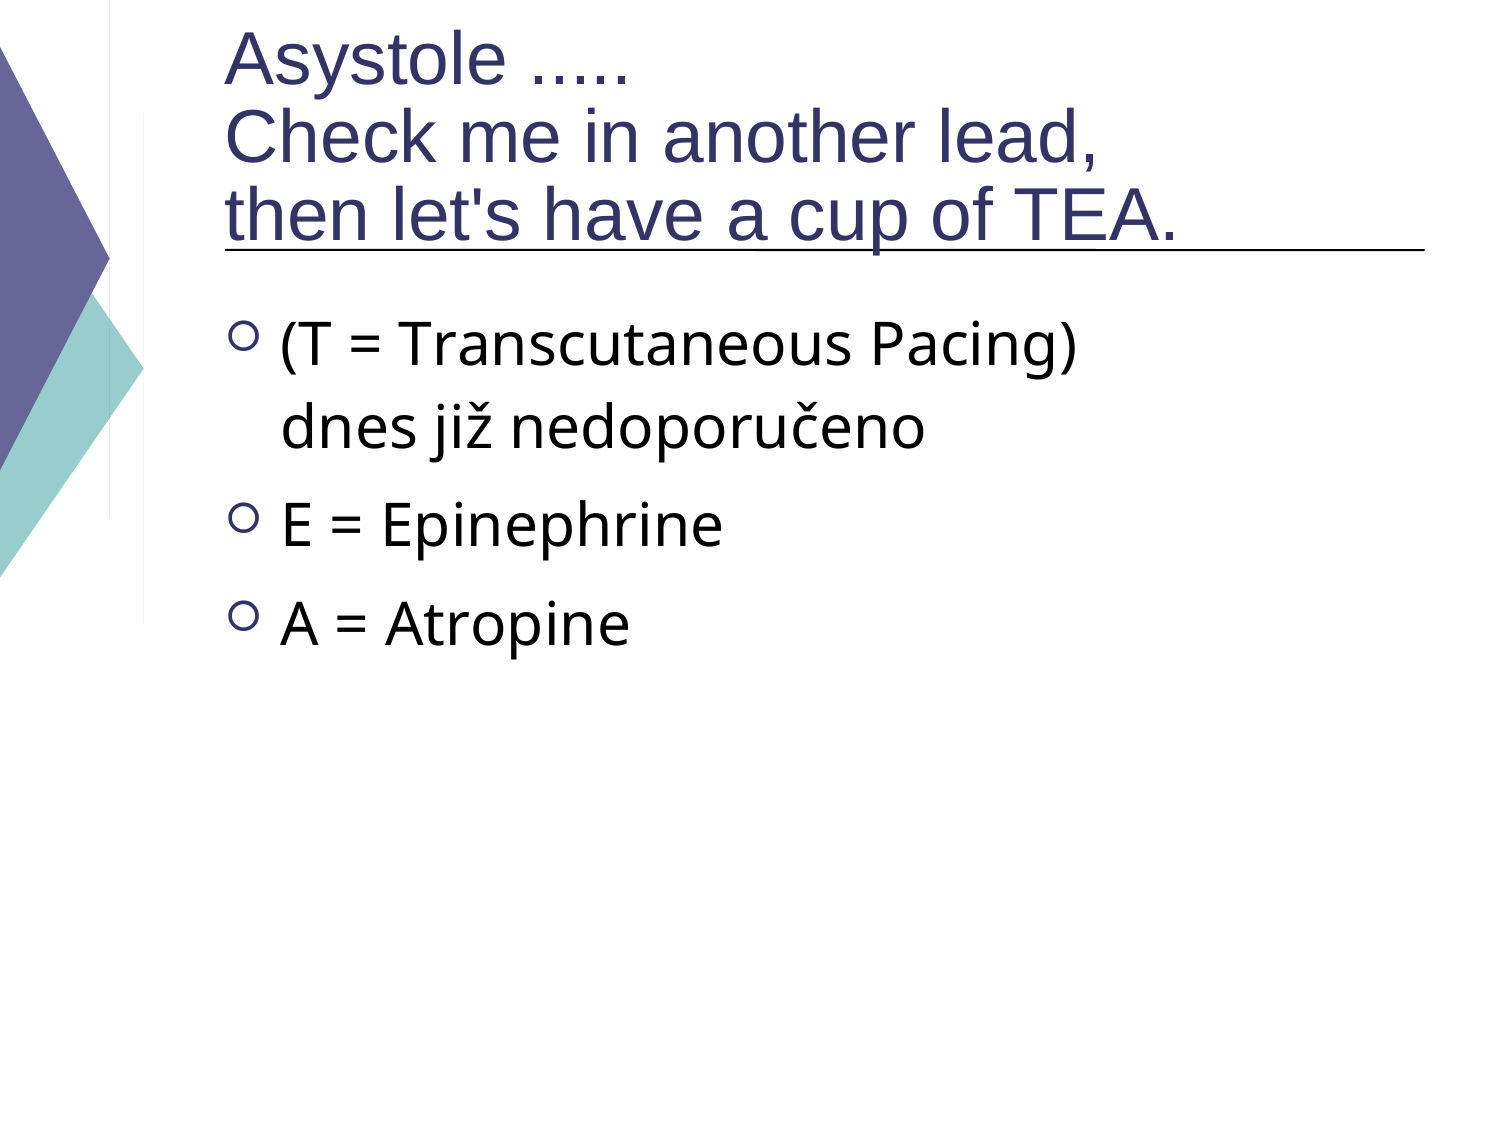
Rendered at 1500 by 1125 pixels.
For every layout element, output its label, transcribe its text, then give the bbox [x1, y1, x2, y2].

list (T = Transcutaneous Pacing) dnes již nedoporučeno E = Epinephrine A = Atropine [224, 299, 1425, 625]
title Asystole ..... Check me in another lead, then let's have a cup of TEA. [224, 13, 1425, 266]
